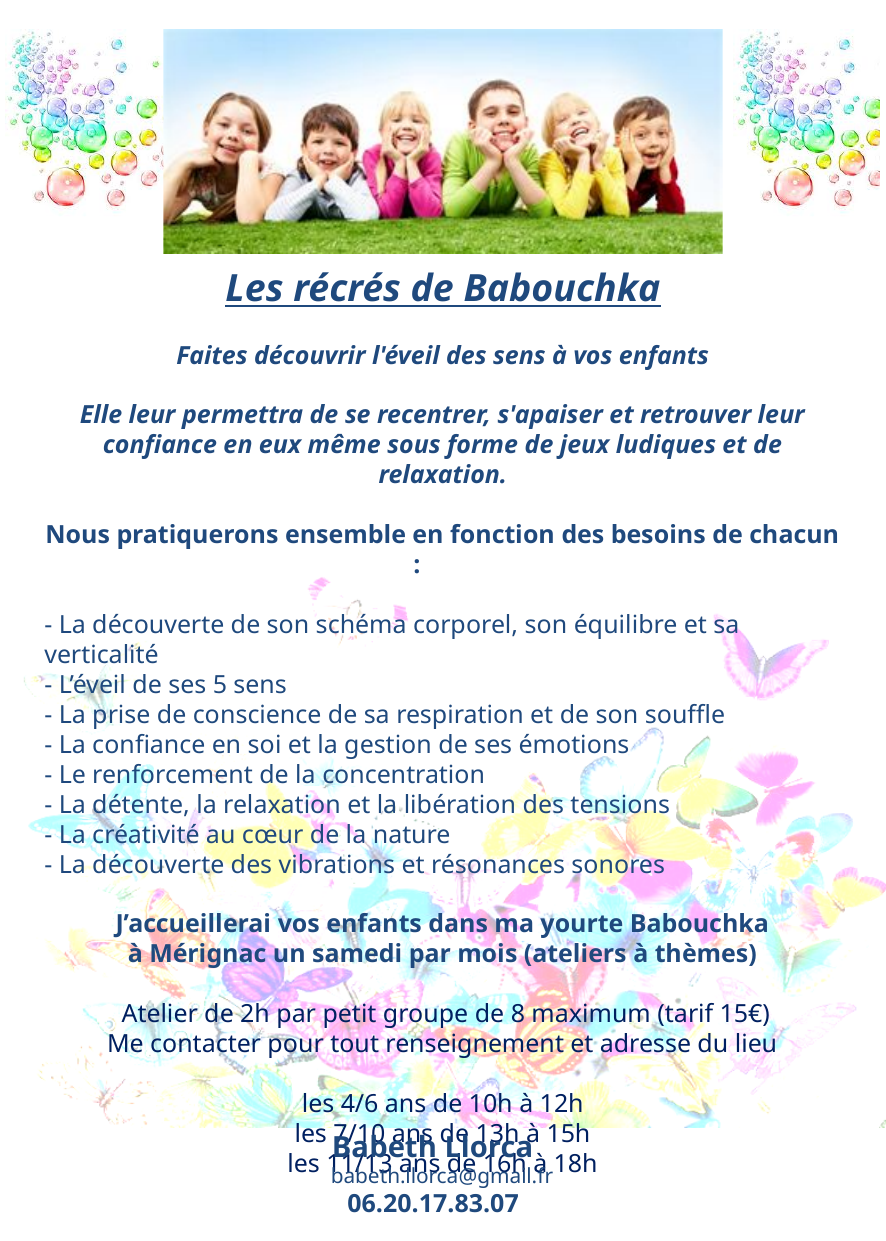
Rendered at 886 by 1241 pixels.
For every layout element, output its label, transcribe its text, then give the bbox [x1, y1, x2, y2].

text_box Babeth Llorca babeth.llorca@gmail.fr 06.20.17.83.07 [315, 1120, 569, 1226]
picture [5, 29, 723, 254]
subtitle Les récrés de Babouchka Faites découvrir l'éveil des sens à vos enfants Elle leur permettra de se recentrer, s'apaiser et retrouver leur confiance en eux même sous forme de jeux ludiques et de relaxation. Nous pratiquerons ensemble en fonction des besoins de chacun : - La découverte de son schéma corporel, son équilibre et sa verticalité - L’éveil de ses 5 sens - La prise de conscience de sa respiration et de son souffle - La confiance en soi et la gestion de ses émotions - Le renforcement de la concentration - La détente, la relaxation et la libération des tensions - La créativité au cœur de la nature - La découverte des vibrations et résonances sonores J’accueillerai vos enfants dans ma yourte Babouchka à Mérignac un samedi par mois (ateliers à thèmes) Atelier de 2h par petit groupe de 8 maximum (tarif 15€) Me contacter pour tout renseignement et adresse du lieu les 4/6 ans de 10h à 12h les 7/10 ans de 13h à 15h les 11/13 ans de 16h à 18h [29, 196, 857, 1117]
picture [733, 29, 880, 222]
picture [0, 567, 886, 1129]
